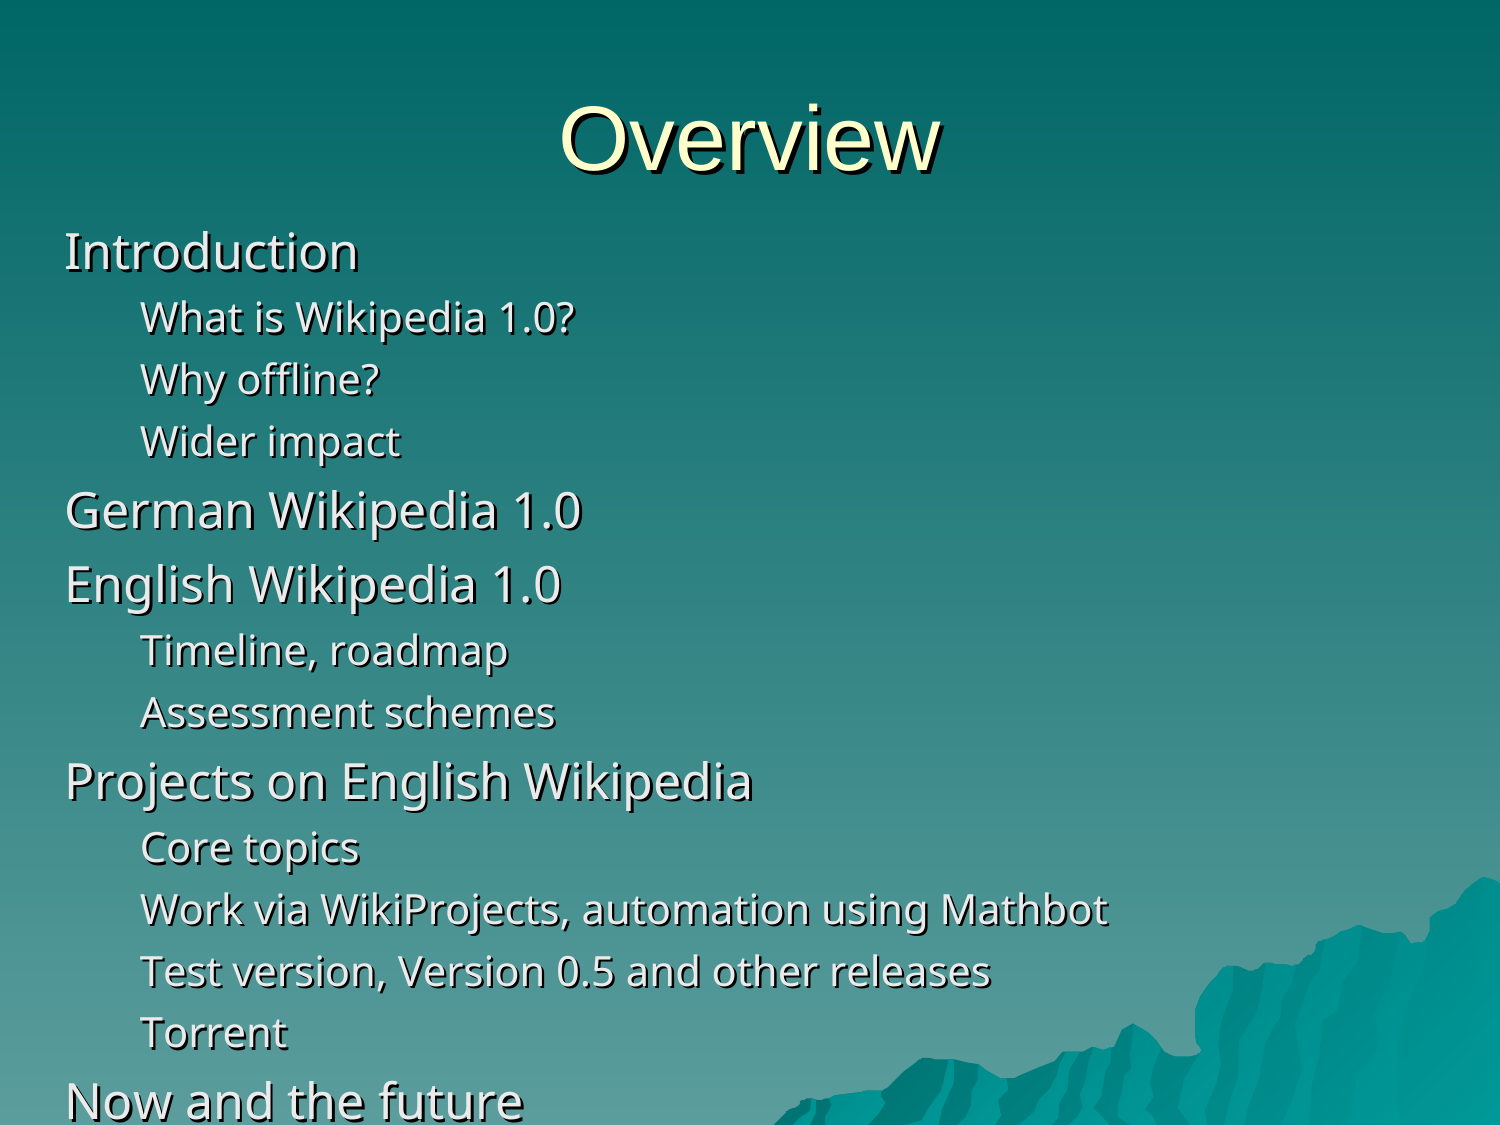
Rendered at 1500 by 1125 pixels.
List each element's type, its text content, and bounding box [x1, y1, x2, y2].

list Introduction What is Wikipedia 1.0? Why offline? Wider impact German Wikipedia 1.0 English Wikipedia 1.0 Timeline, roadmap Assessment schemes Projects on English Wikipedia Core topics Work via WikiProjects, automation using Mathbot Test version, Version 0.5 and other releases Torrent Now and the future Conclusion [49, 212, 1425, 1125]
title Overview [75, 45, 1426, 233]
